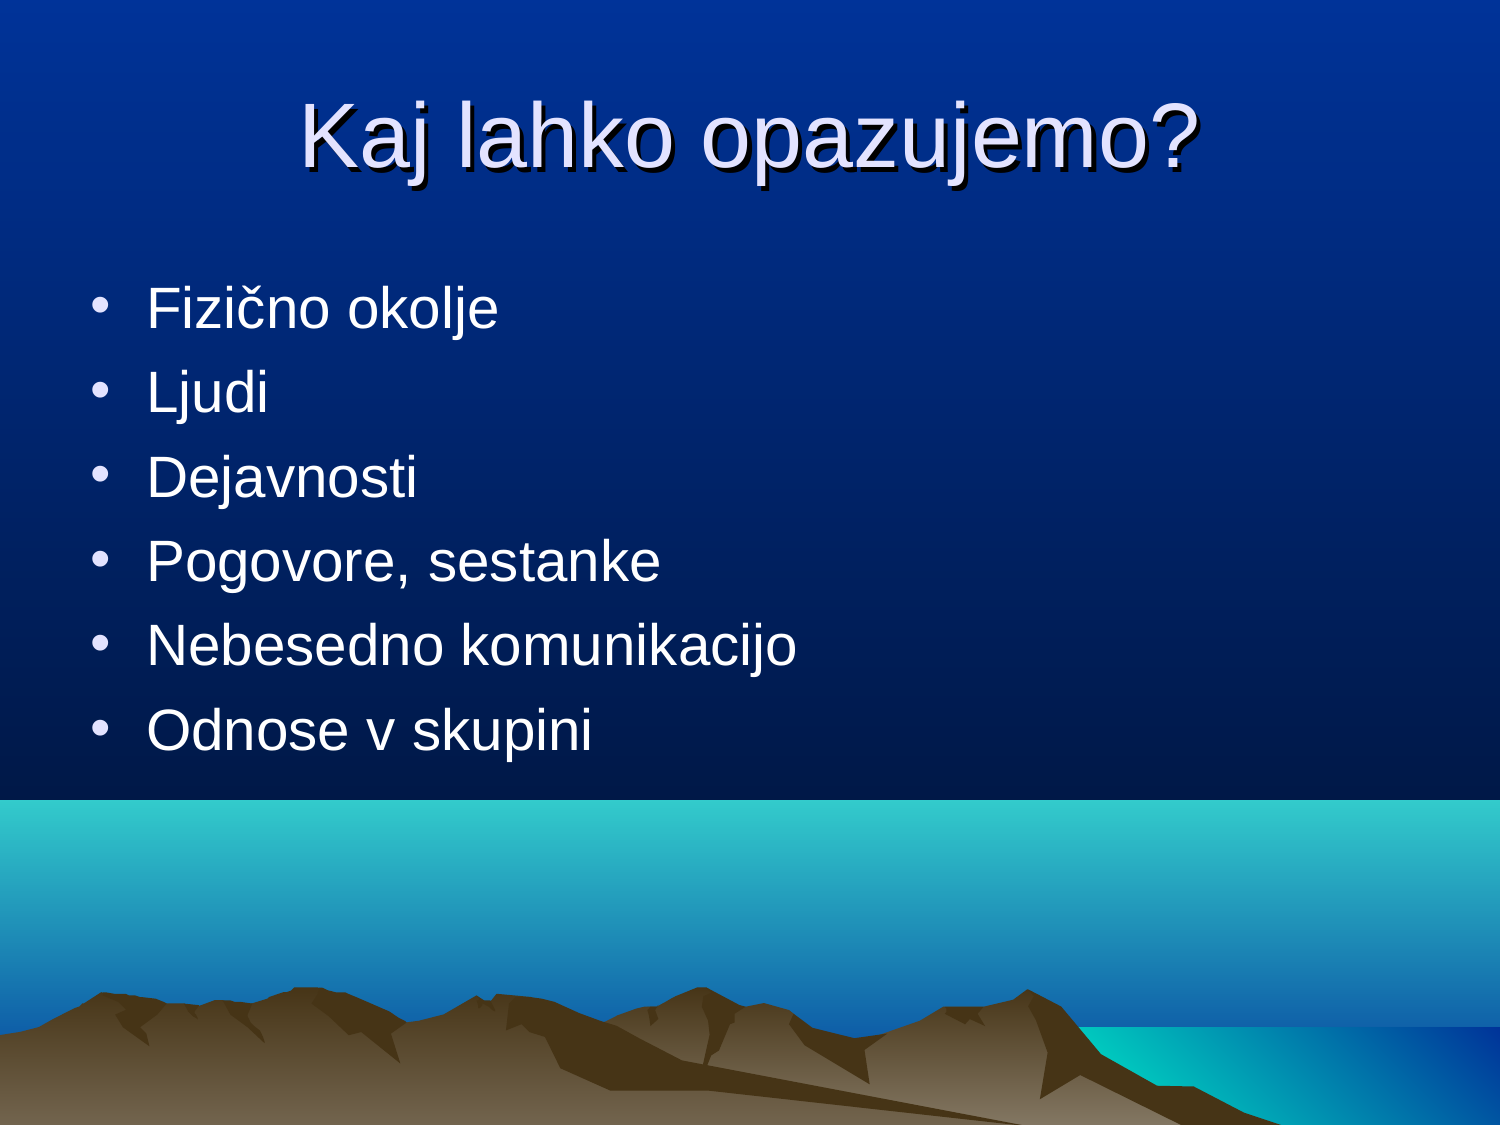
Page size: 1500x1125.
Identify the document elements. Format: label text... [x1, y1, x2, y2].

list Fizično okolje Ljudi Dejavnosti Pogovore, sestanke Nebesedno komunikacijo Odnose v skupini [75, 262, 1426, 1001]
title Kaj lahko opazujemo? [75, 37, 1426, 225]
